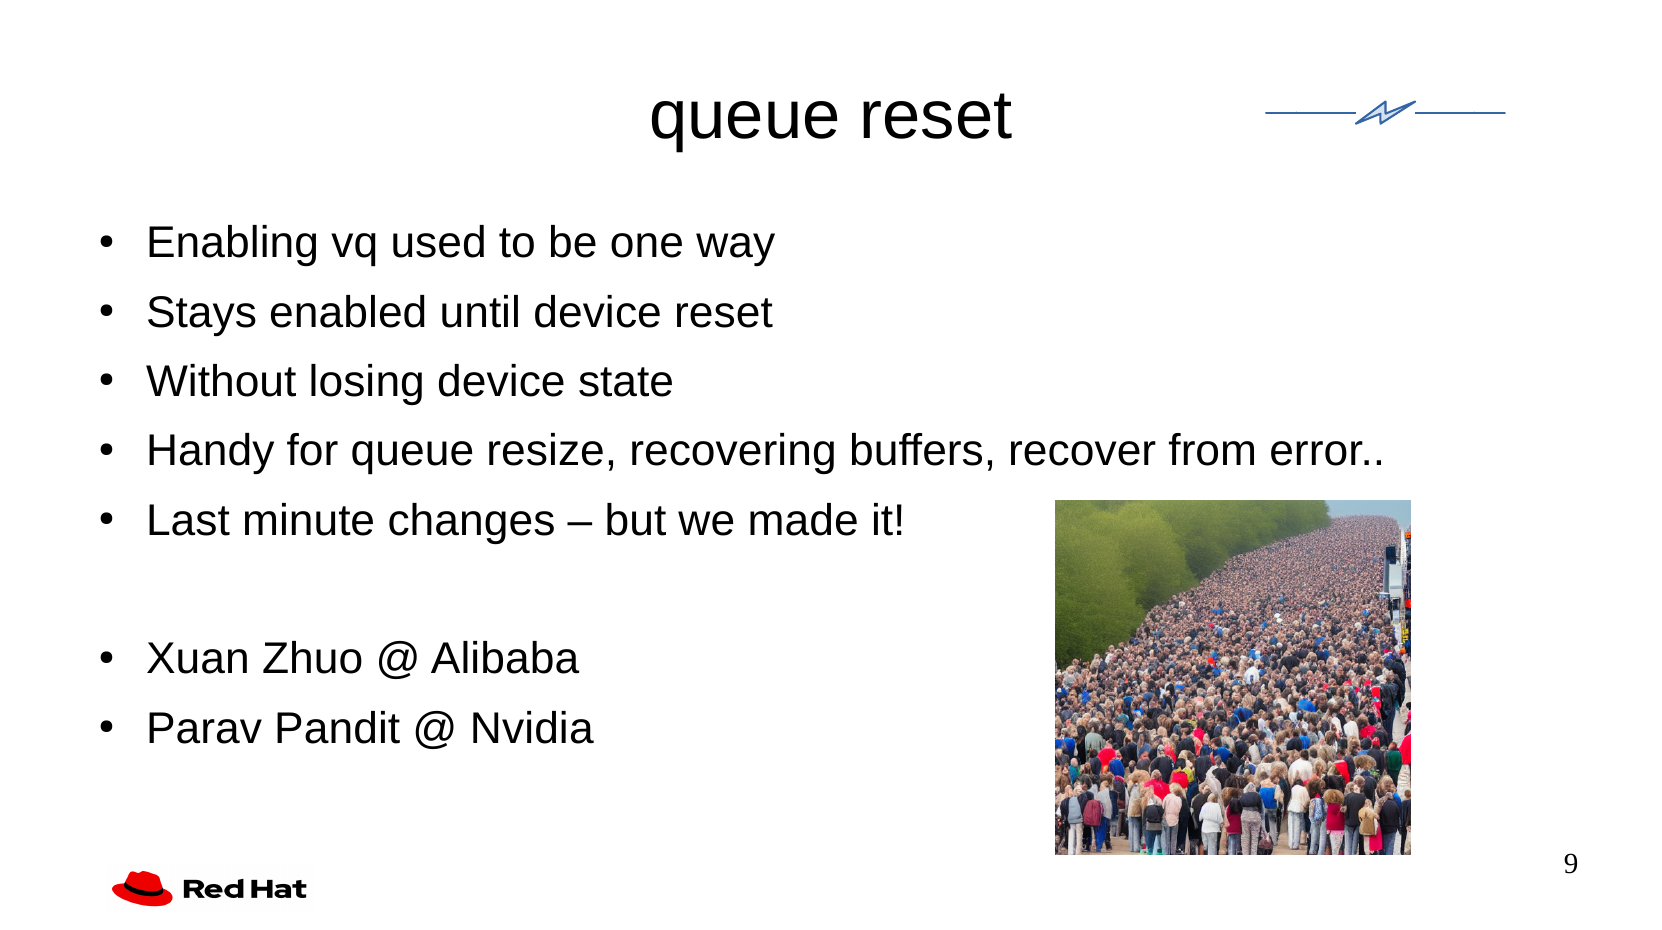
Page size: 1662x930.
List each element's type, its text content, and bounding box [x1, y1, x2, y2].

picture [1055, 500, 1411, 856]
picture [105, 865, 315, 912]
text_box [1355, 101, 1416, 124]
title queue reset [83, 36, 1579, 193]
list Enabling vq used to be one way Stays enabled until device reset Without losing device state Handy for queue resize, recovering buffers, recover from error.. Last minute changes – but we made it! Xuan Zhuo @ Alibaba Parav Pandit @ Nvidia [83, 217, 1579, 757]
